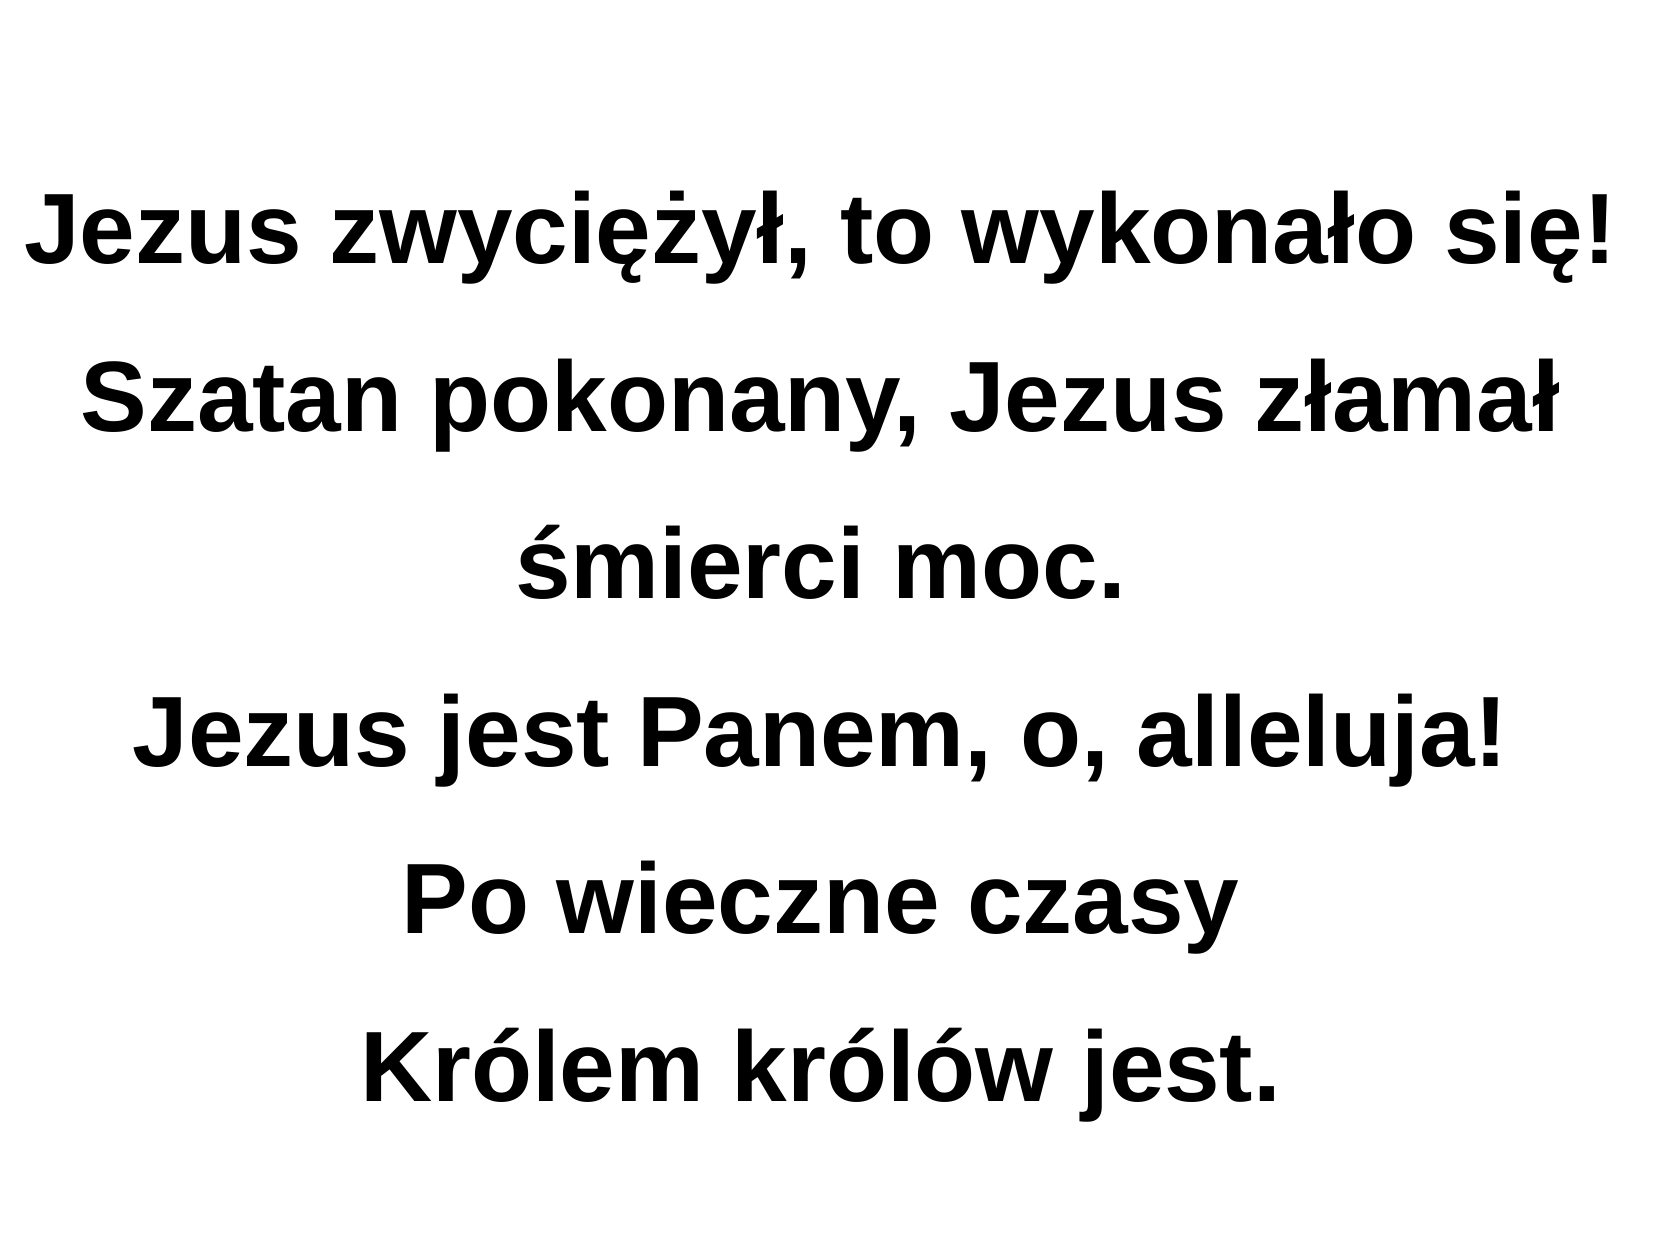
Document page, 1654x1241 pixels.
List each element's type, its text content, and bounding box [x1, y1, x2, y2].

subtitle Jezus zwyciężył, to wykonało się! Szatan pokonany, Jezus złamał śmierci moc. Jezus jest Panem, o, alleluja! Po wieczne czasy Królem królów jest. [0, 0, 1642, 1241]
